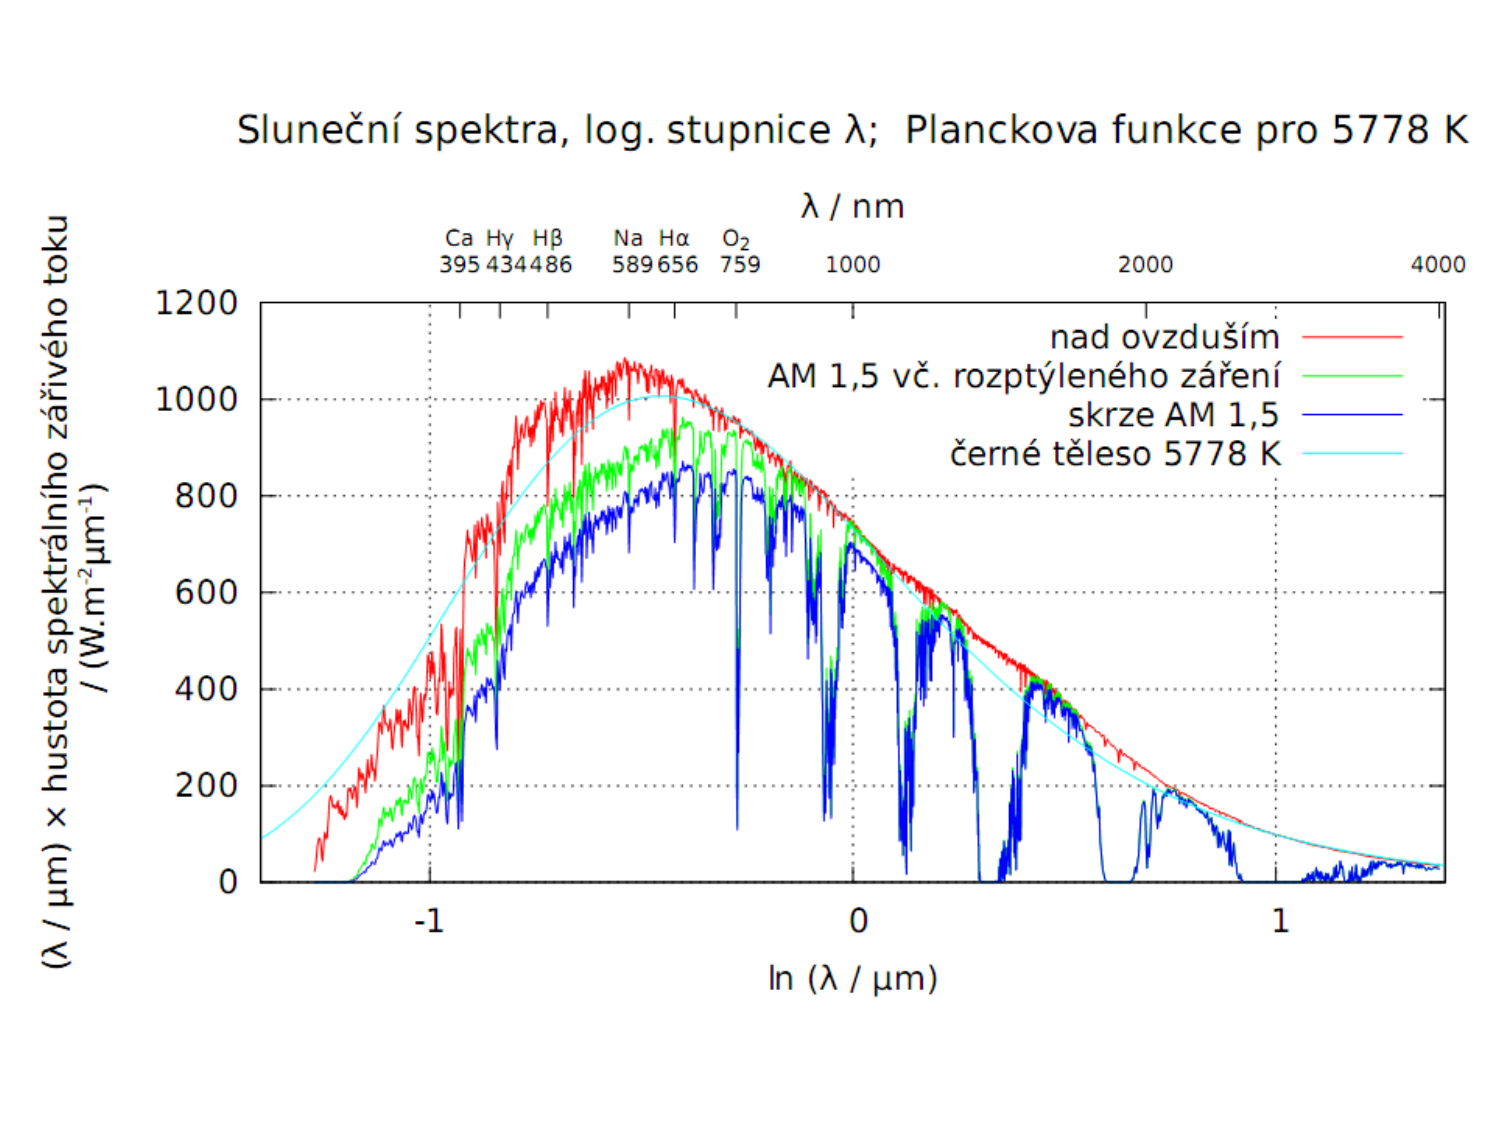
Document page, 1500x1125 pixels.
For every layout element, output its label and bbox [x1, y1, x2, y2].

picture [0, 109, 1500, 1004]
